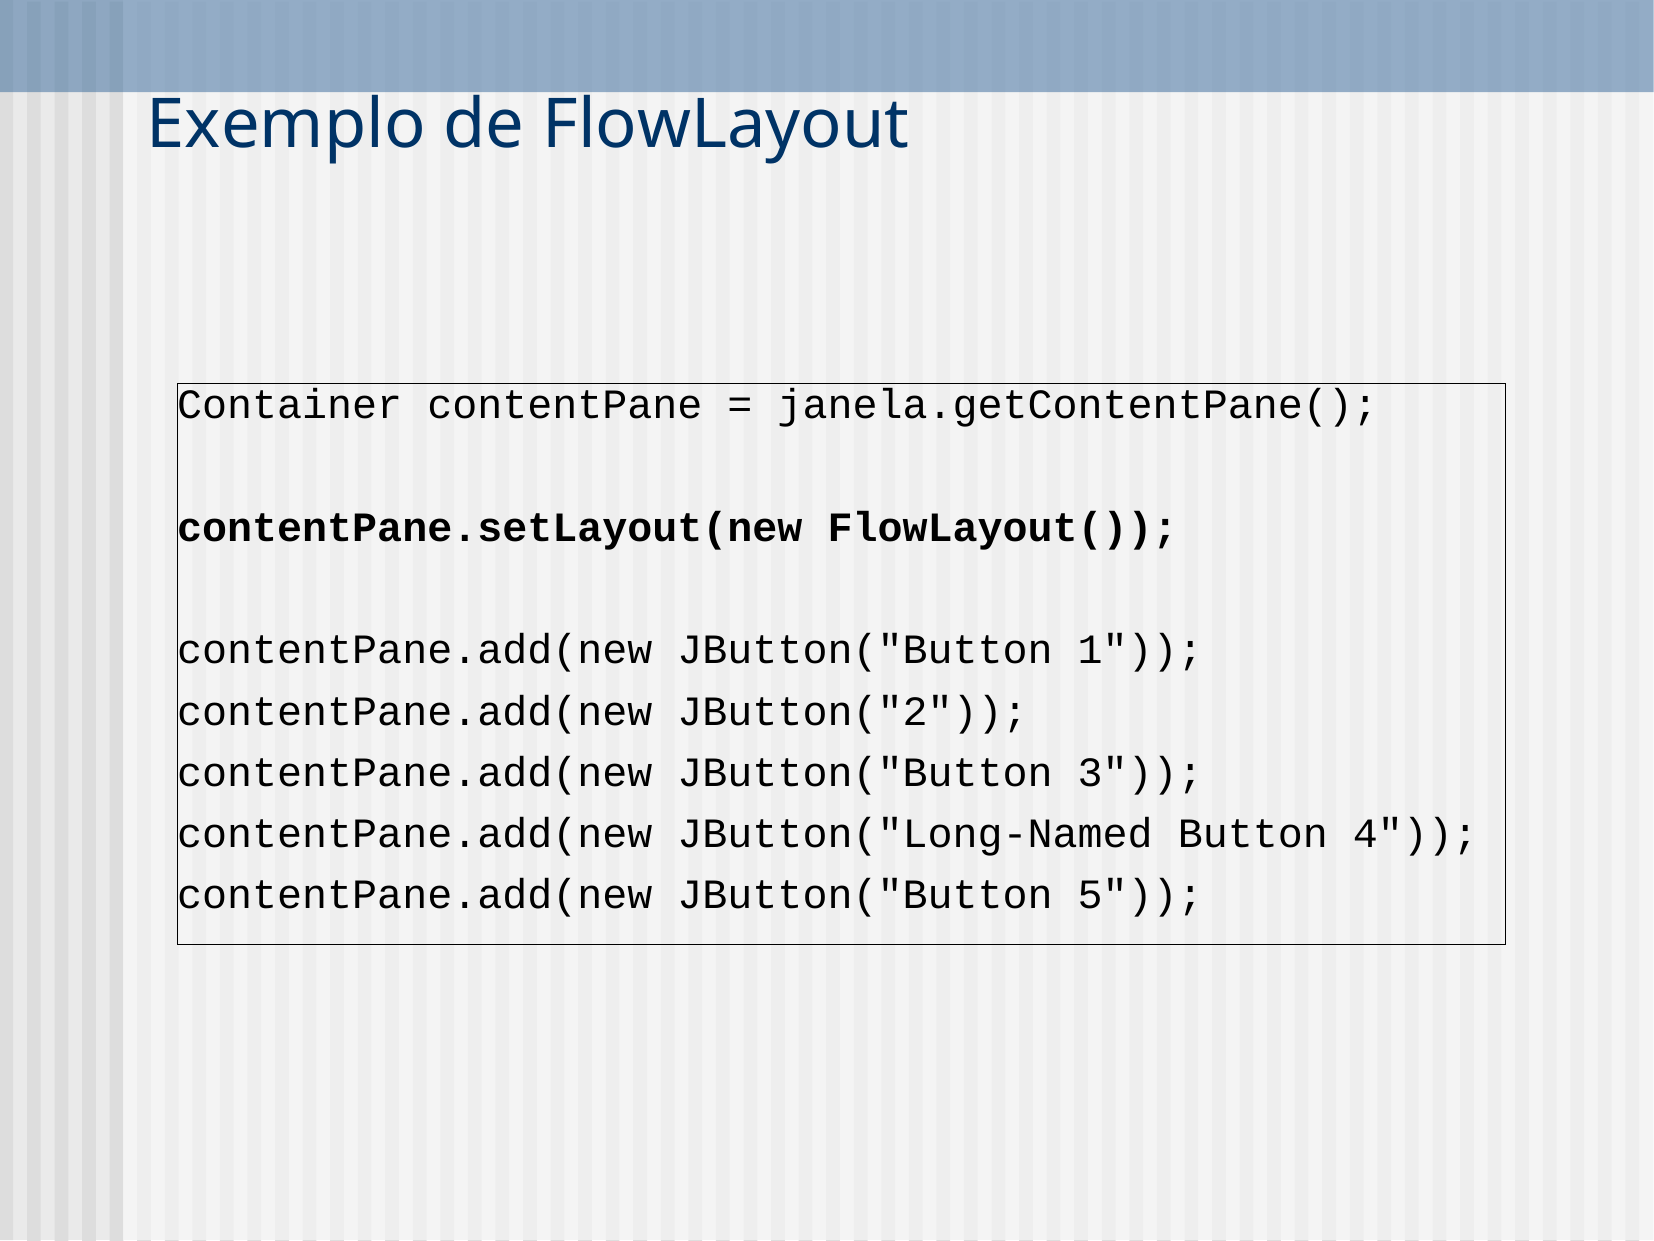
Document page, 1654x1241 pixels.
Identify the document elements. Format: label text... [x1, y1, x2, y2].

list Container contentPane = janela.getContentPane(); contentPane.setLayout(new FlowLayout()); contentPane.add(new JButton("Button 1")); contentPane.add(new JButton("2")); contentPane.add(new JButton("Button 3")); contentPane.add(new JButton("Long-Named Button 4")); contentPane.add(new JButton("Button 5")); [177, 383, 1506, 945]
title Exemplo de FlowLayout [146, 29, 1536, 212]
